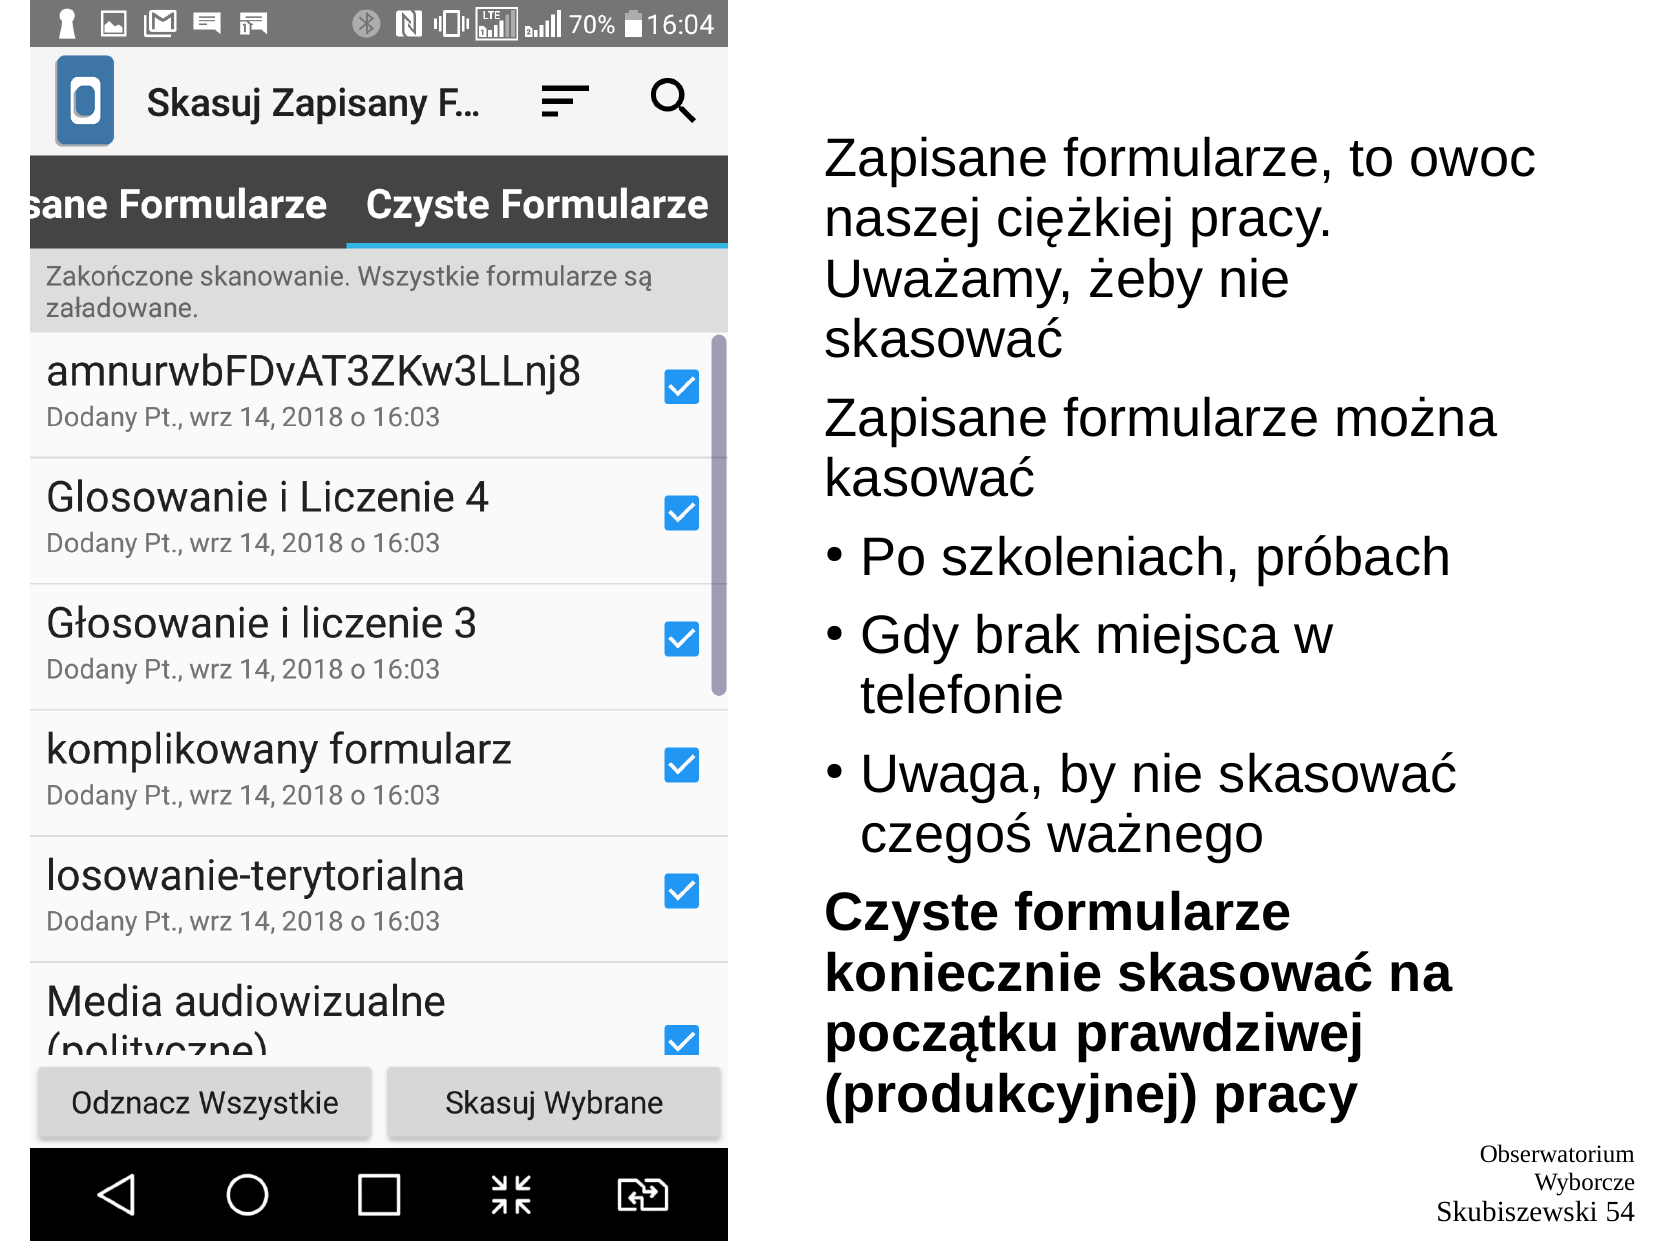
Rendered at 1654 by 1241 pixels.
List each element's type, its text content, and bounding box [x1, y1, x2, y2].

picture [30, 0, 728, 1241]
text_box Zapisane formularze, to owoc naszej ciężkiej pracy. Uważamy, żeby nie skasować Zapisane formularze można kasować Po szkoleniach, próbach Gdy brak miejsca w telefonie Uwaga, by nie skasować czegoś ważnego Czyste formularze koniecznie skasować na początku prawdziwej (produkcyjnej) pracy [810, 120, 1561, 1132]
